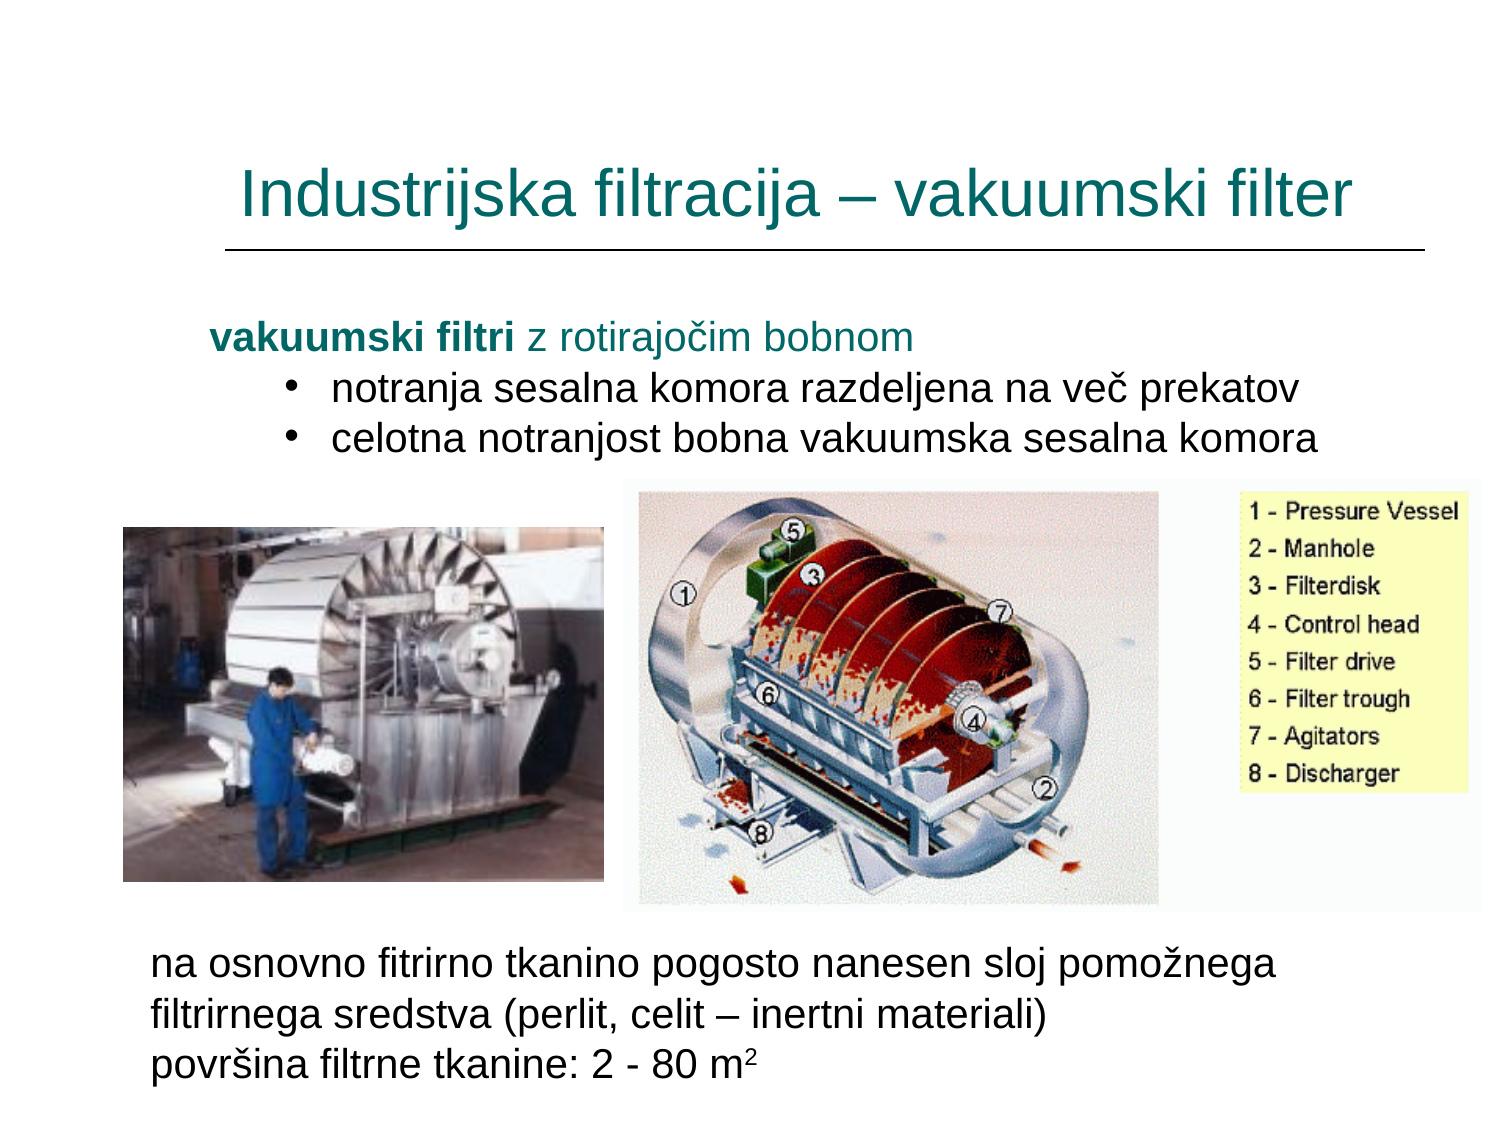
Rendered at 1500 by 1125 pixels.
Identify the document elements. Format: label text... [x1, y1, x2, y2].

title Industrijska filtracija – vakuumski filter [224, 49, 1425, 237]
picture [123, 527, 604, 883]
text_box vakuumski filtri z rotirajočim bobnom notranja sesalna komora razdeljena na več prekatov celotna notranjost bobna vakuumska sesalna komora [194, 302, 1376, 469]
picture [622, 479, 1483, 912]
text_box na osnovno fitrirno tkanino pogosto nanesen sloj pomožnega filtrirnega sredstva (perlit, celit – inertni materiali) površina filtrne tkanine: 2 - 80 m2 [135, 928, 1424, 1095]
